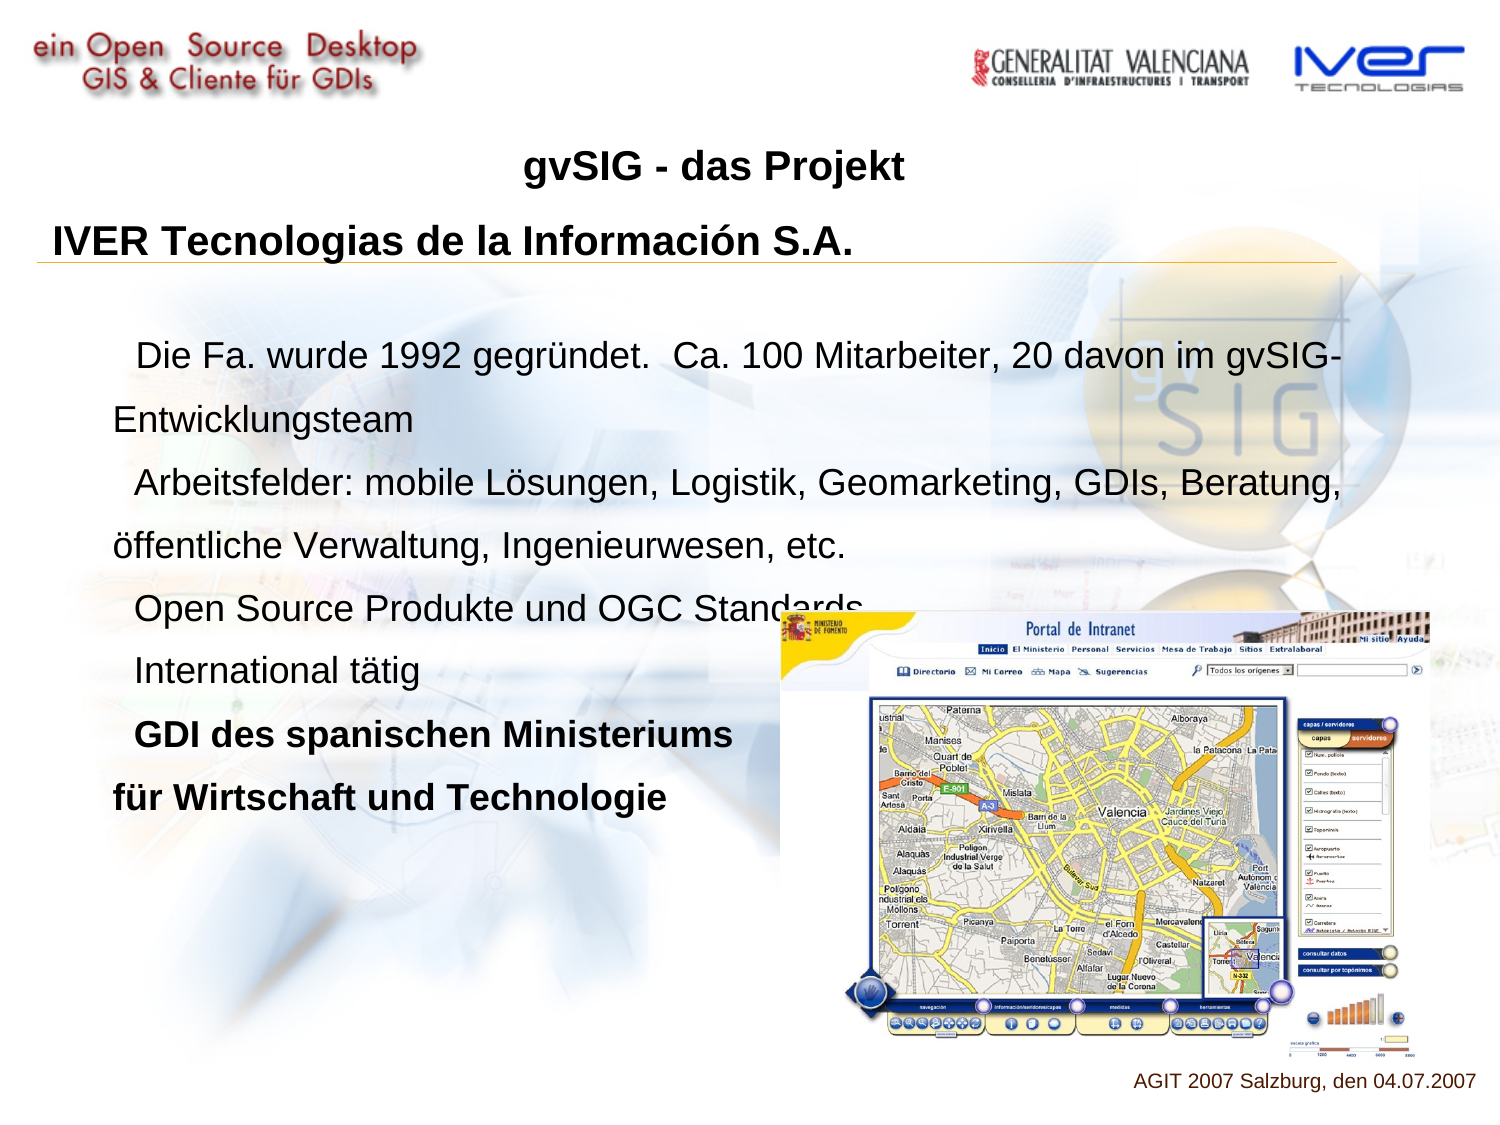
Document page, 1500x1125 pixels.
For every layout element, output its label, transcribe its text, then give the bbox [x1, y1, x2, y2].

text_box AGIT 2007 Salzburg, den 04.07.2007 [1133, 1070, 1478, 1094]
text_box IVER Tecnologias de la Información S.A. [37, 211, 1159, 275]
text_box Die Fa. wurde 1992 gegründet. Ca. 100 Mitarbeiter, 20 davon im gvSIG-Entwicklungsteam Arbeitsfelder: mobile Lösungen, Logistik, Geomarketing, GDIs, Beratung, öffentliche Verwaltung, Ingenieurwesen, etc. Open Source Produkte und OGC Standards International tätig GDI des spanischen Ministeriums für Wirtschaft und Technologie [22, 299, 1428, 876]
picture [0, 5, 1500, 1125]
text_box gvSIG - das Projekt [0, 137, 1429, 203]
